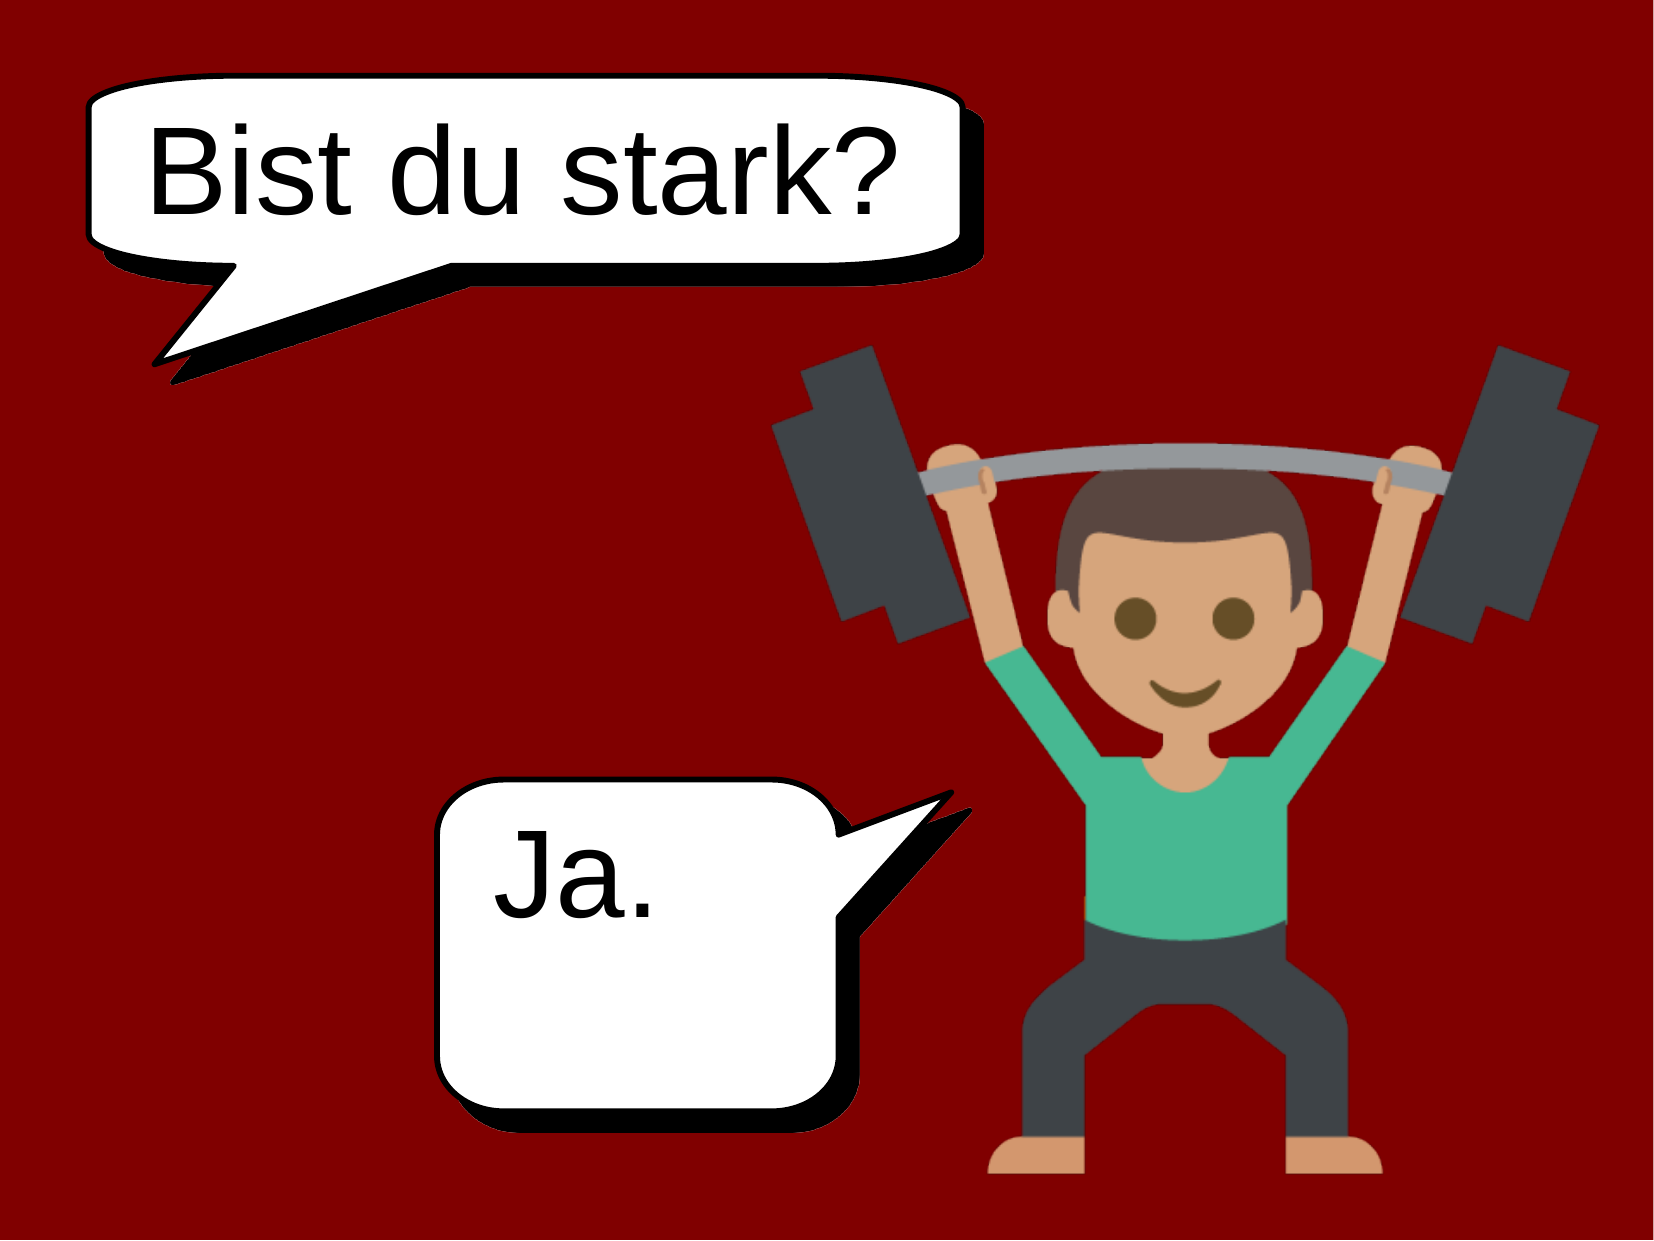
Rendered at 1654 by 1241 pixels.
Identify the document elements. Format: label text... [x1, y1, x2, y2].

text_box [437, 779, 952, 1112]
text_box Bist du stark? [129, 93, 934, 249]
text_box [88, 75, 963, 365]
text_box Ja. [478, 797, 815, 1092]
picture [744, 318, 1627, 1202]
